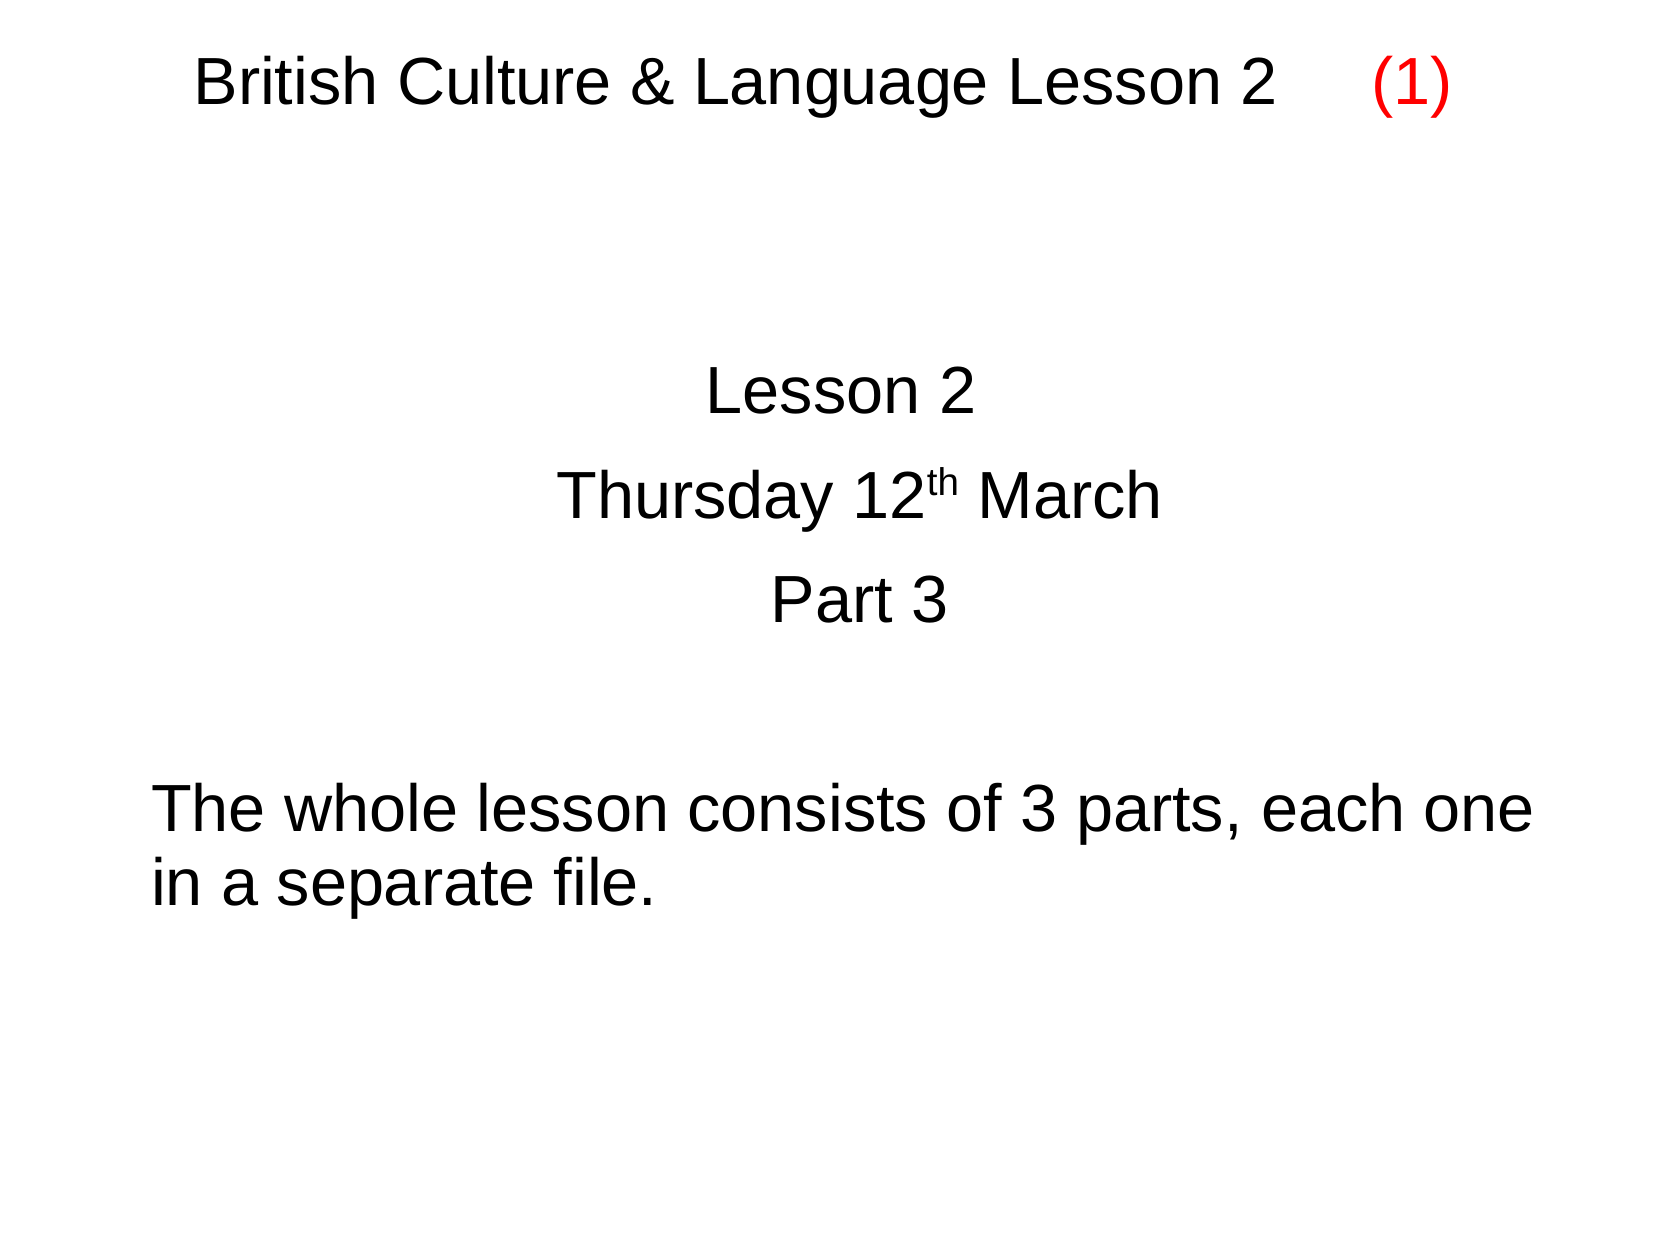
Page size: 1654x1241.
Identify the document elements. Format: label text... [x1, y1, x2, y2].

title British Culture & Language Lesson 2 (1) [78, 31, 1568, 132]
list Lesson 2 Thursday 12th March Part 3 The whole lesson consists of 3 parts, each one in a separate file. [80, 249, 1569, 1179]
